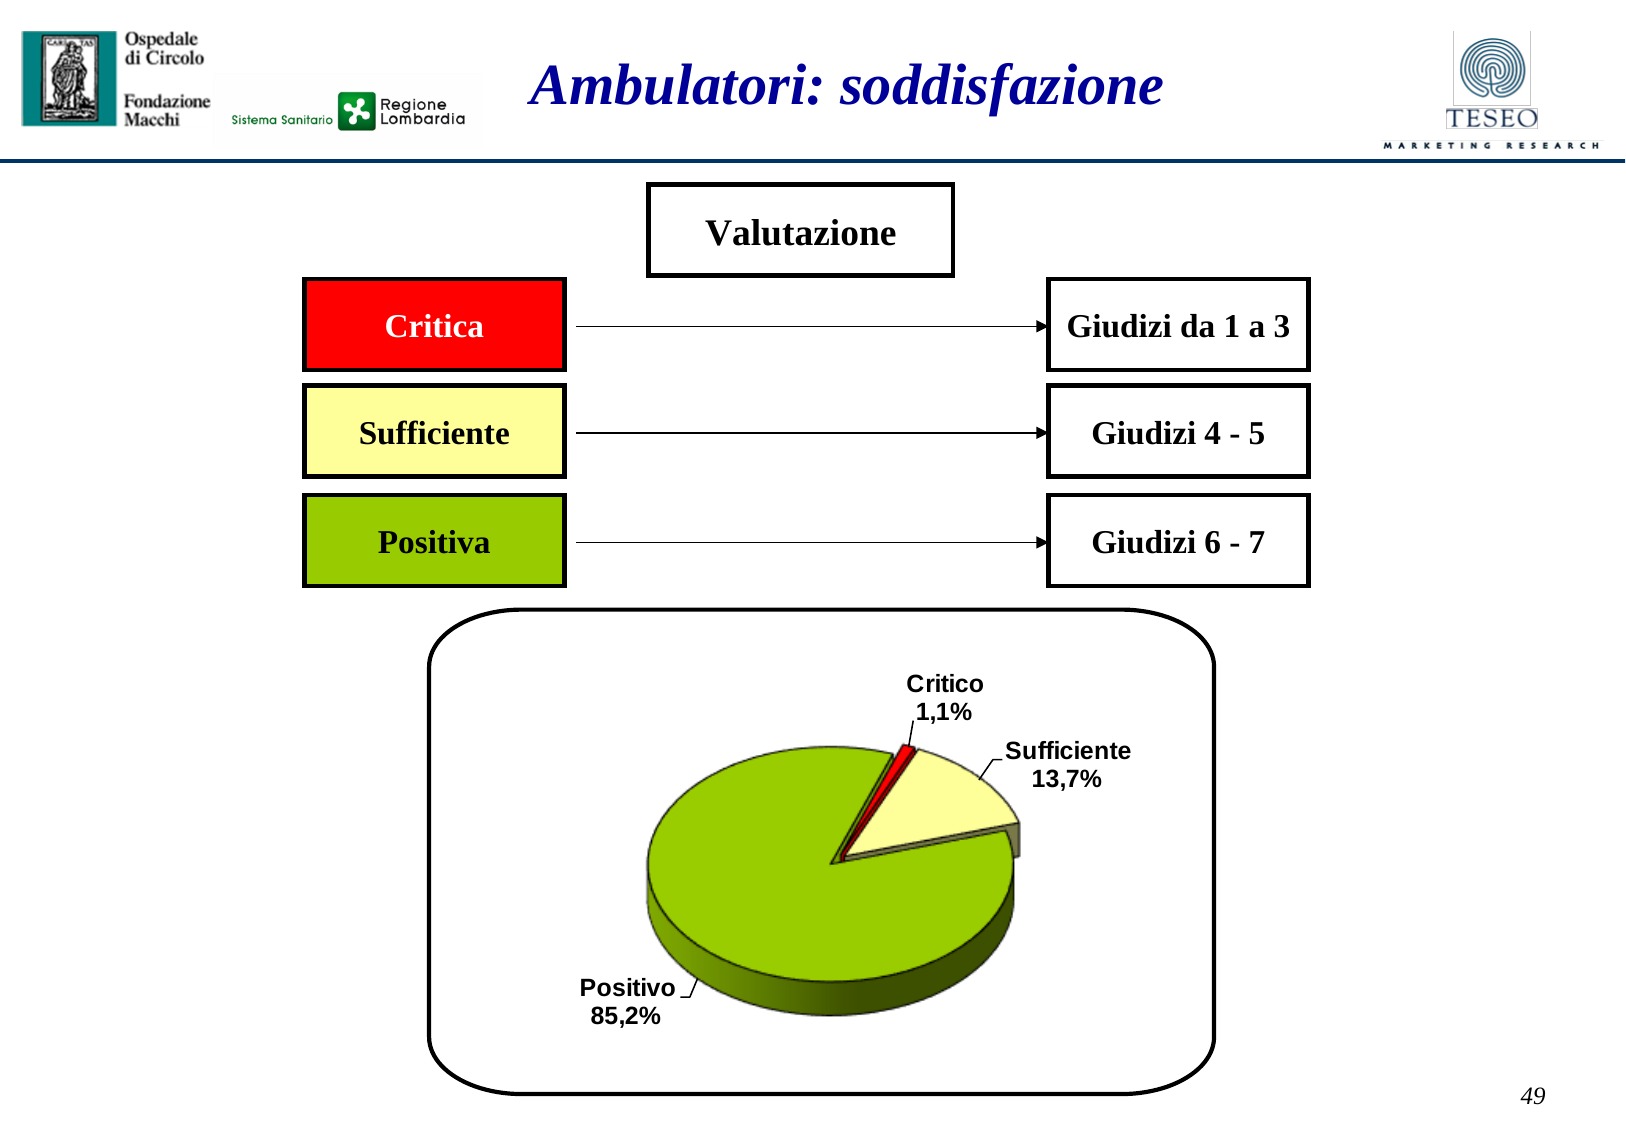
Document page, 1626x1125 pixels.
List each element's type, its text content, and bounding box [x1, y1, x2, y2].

text_box Giudizi 4 - 5 [1048, 385, 1309, 477]
picture [399, 557, 1225, 1125]
text_box Valutazione [648, 184, 954, 276]
text_box Positiva [304, 495, 565, 587]
text_box Giudizi 6 - 7 [1048, 495, 1309, 587]
text_box Ambulatori: soddisfazione [304, 18, 1392, 144]
picture [1381, 31, 1604, 149]
text_box Giudizi da 1 a 3 [1048, 278, 1309, 370]
text_box Critica [304, 278, 565, 370]
text_box Sufficiente [304, 385, 565, 477]
picture [21, 31, 483, 149]
